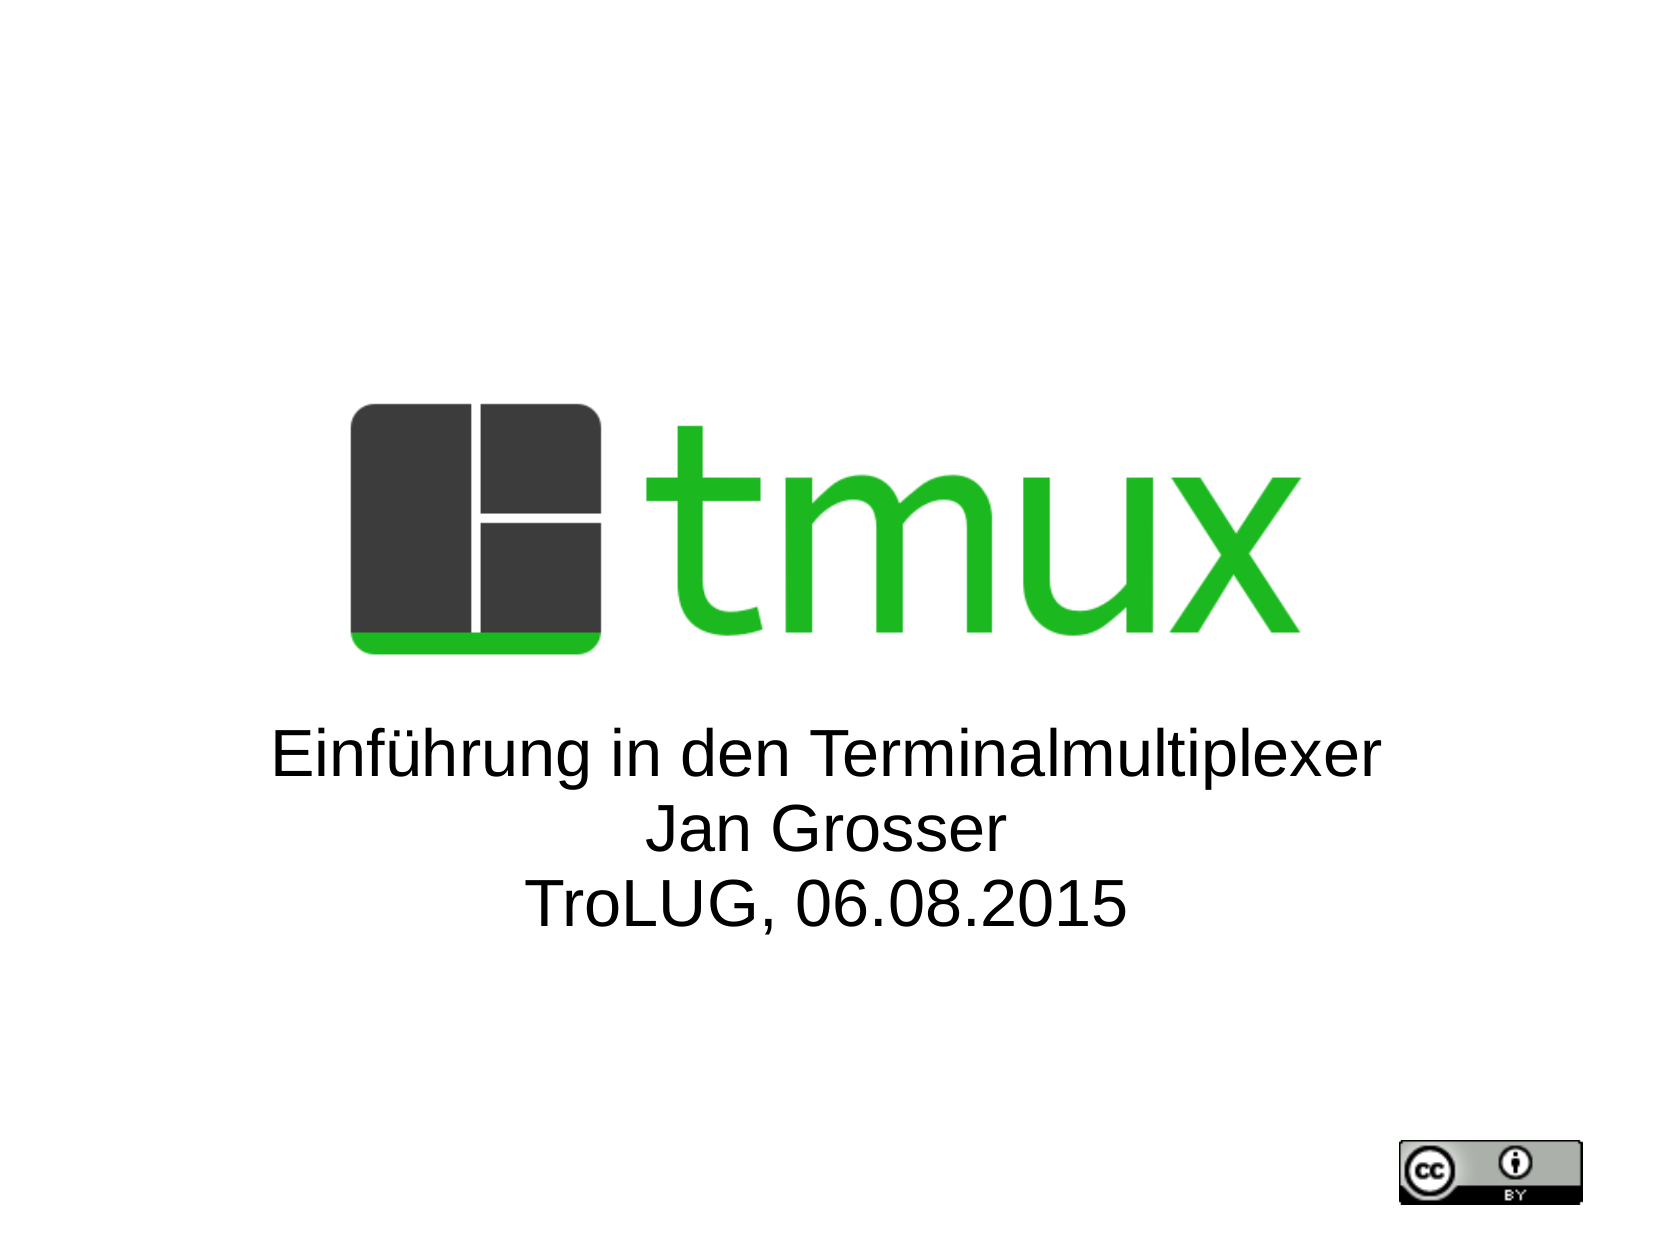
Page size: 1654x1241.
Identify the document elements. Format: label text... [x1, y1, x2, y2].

subtitle Einführung in den Terminalmultiplexer Jan Grosser TroLUG, 06.08.2015 [82, 49, 1571, 1010]
picture [1399, 1140, 1583, 1205]
